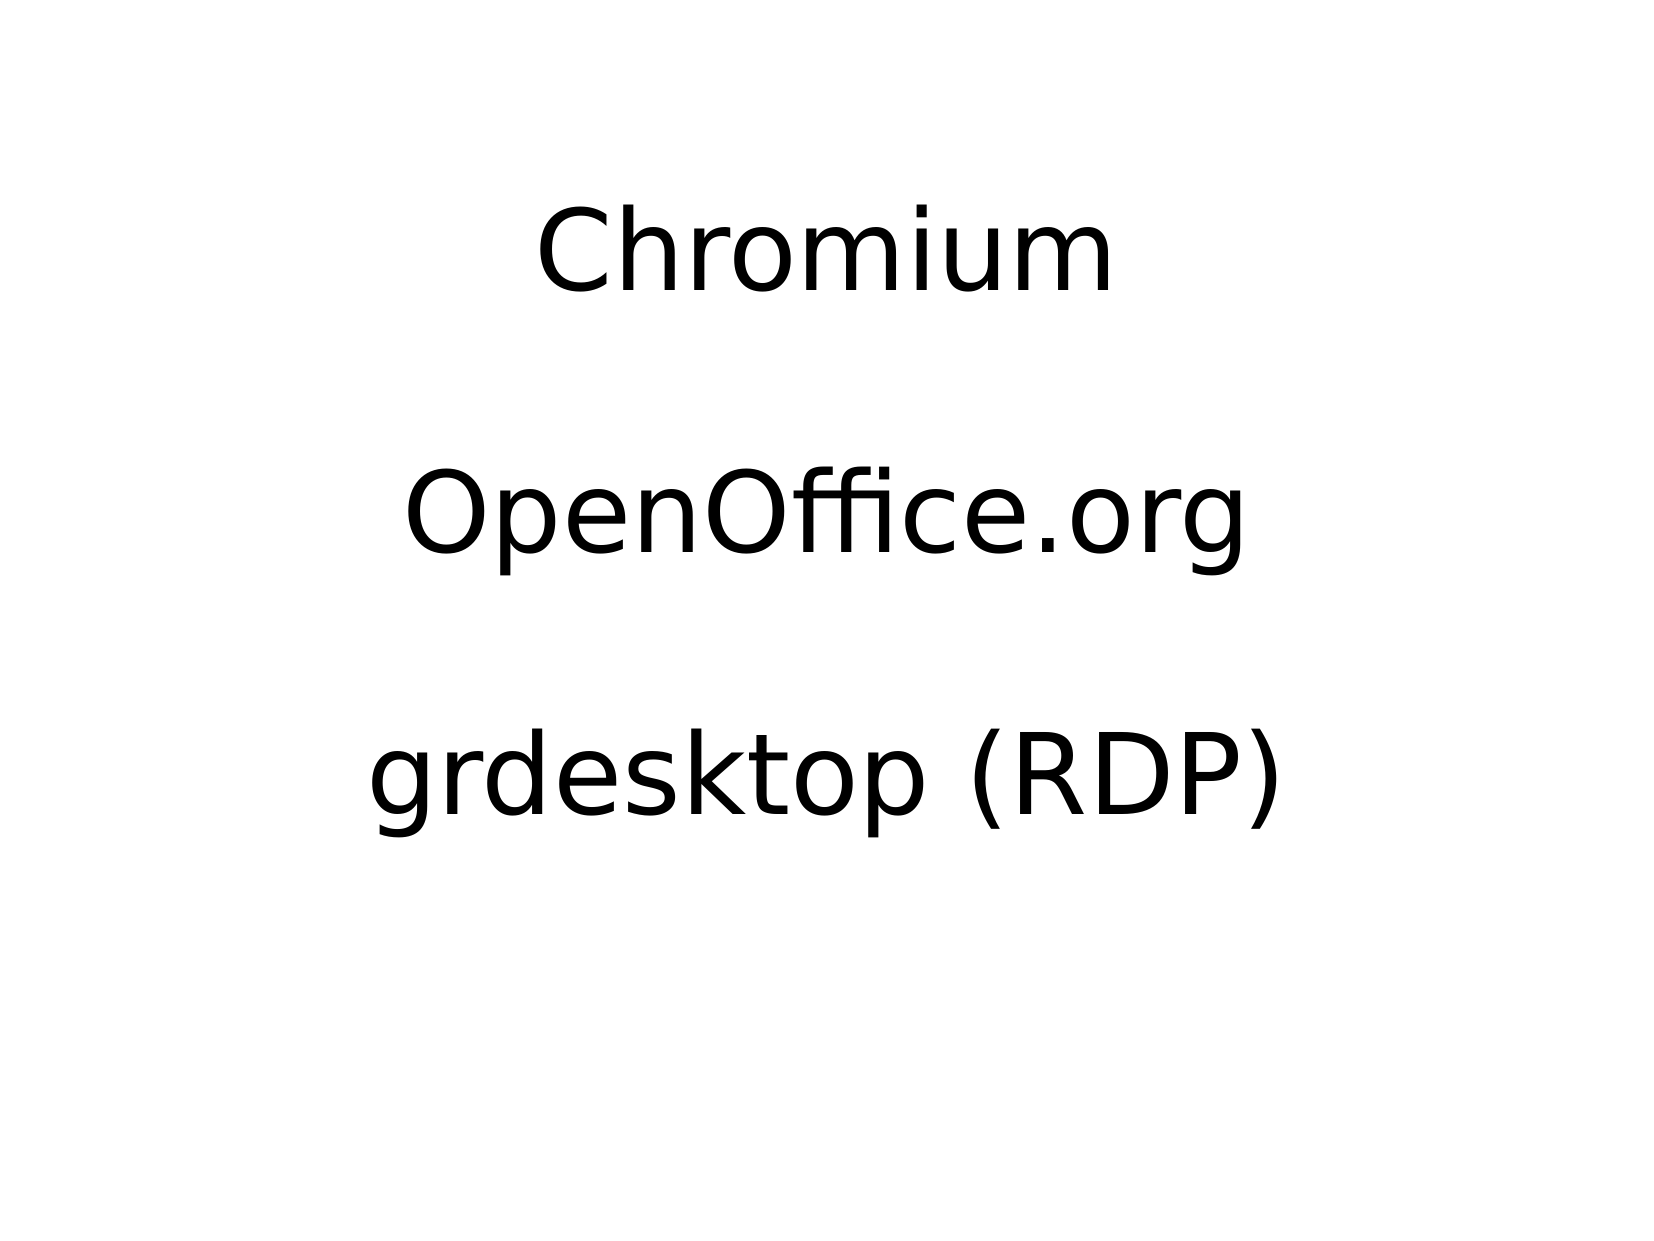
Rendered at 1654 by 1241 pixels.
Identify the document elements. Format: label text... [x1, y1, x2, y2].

subtitle Chromium OpenOffice.org grdesktop (RDP) [82, 49, 1571, 1109]
